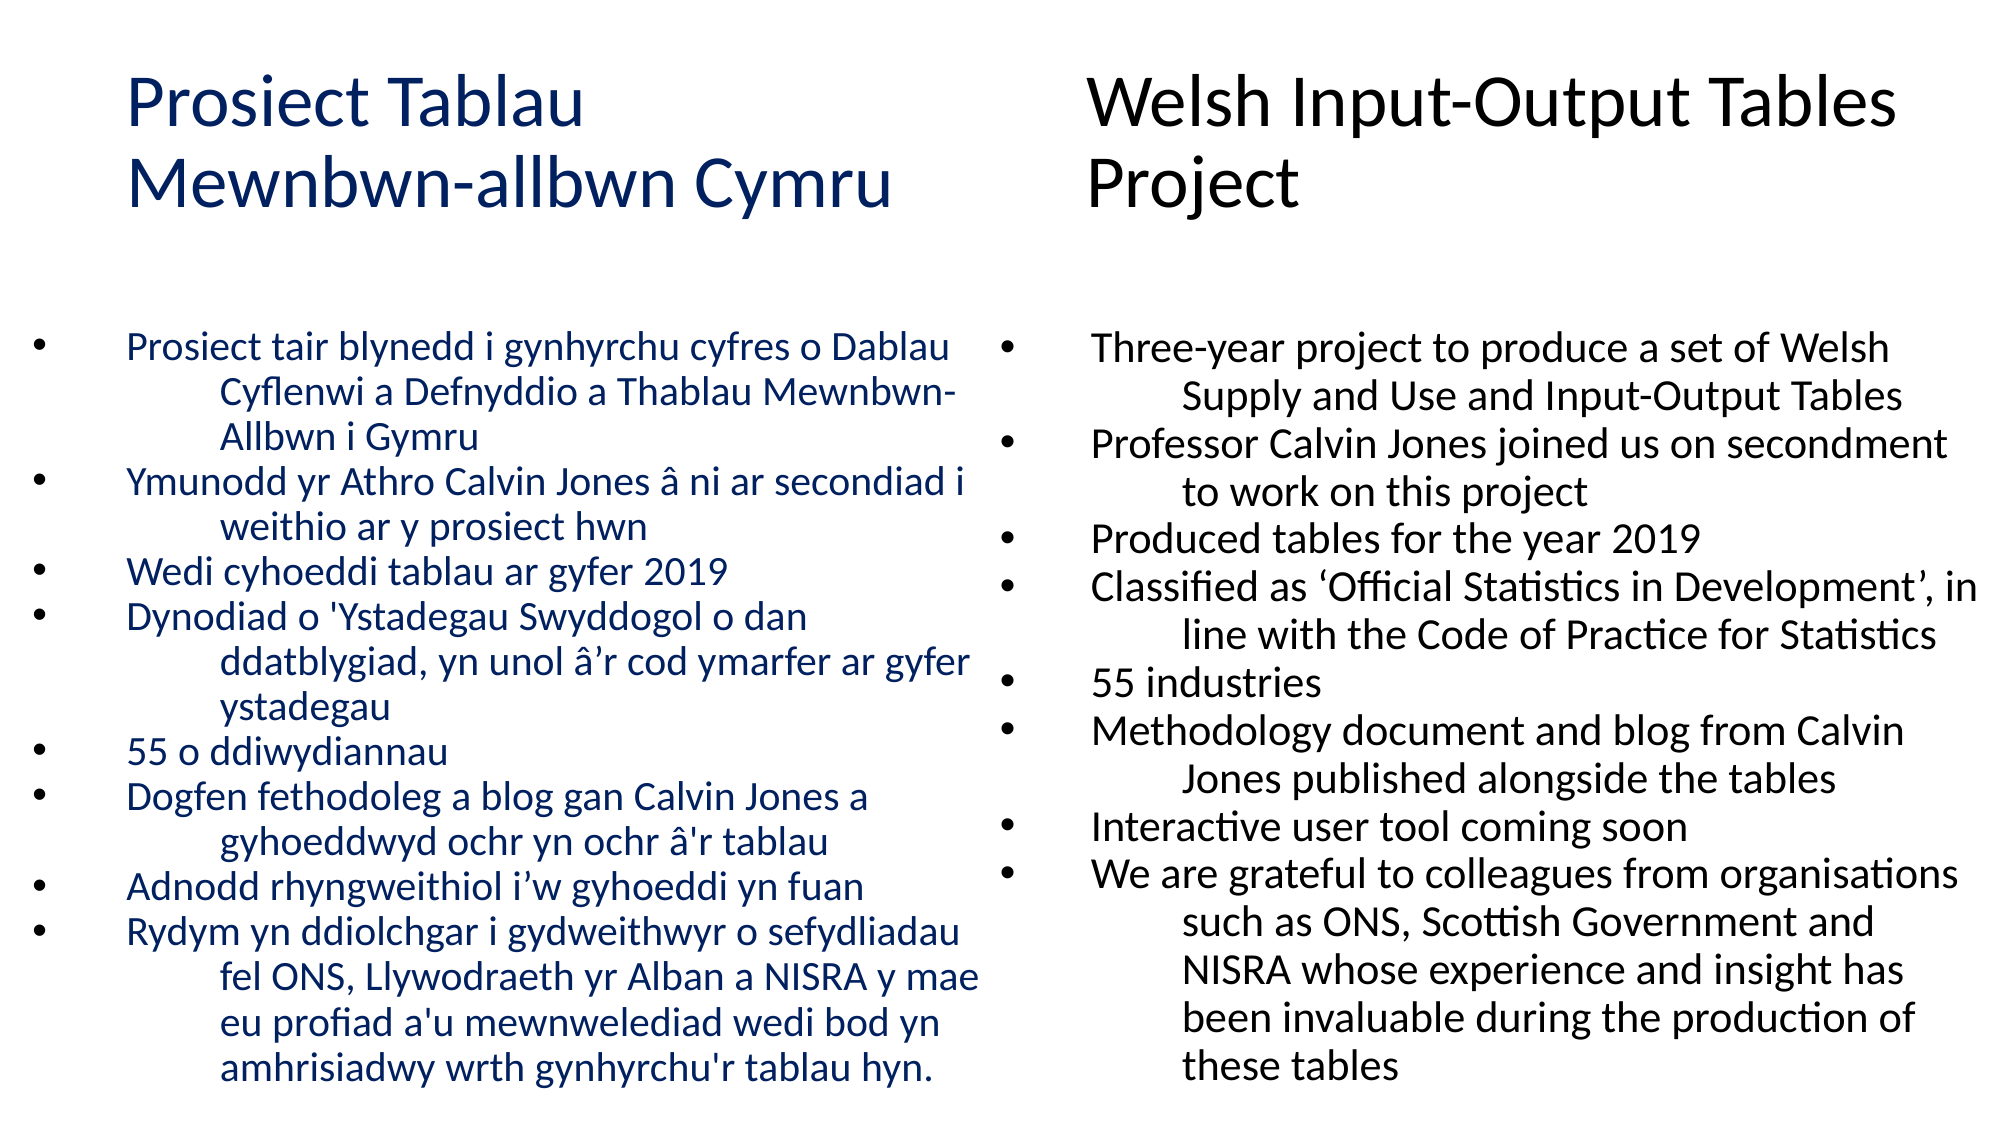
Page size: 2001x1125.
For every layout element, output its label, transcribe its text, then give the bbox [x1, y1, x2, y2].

title Welsh Input-Output Tables Project [1086, 49, 2000, 237]
text_box Prosiect Tablau Mewnbwn-allbwn Cymru [126, 49, 914, 237]
list Prosiect tair blynedd i gynhyrchu cyfres o Dablau Cyflenwi a Defnyddio a Thablau Mewnbwn-Allbwn i Gymru Ymunodd yr Athro Calvin Jones â ni ar secondiad i weithio ar y prosiect hwn Wedi cyhoeddi tablau ar gyfer 2019 Dynodiad o 'Ystadegau Swyddogol o dan ddatblygiad, yn unol â’r cod ymarfer ar gyfer ystadegau 55 o ddiwydiannau Dogfen fethodoleg a blog gan Calvin Jones a gyhoeddwyd ochr yn ochr â'r tablau Adnodd rhyngweithiol i’w gyhoeddi yn fuan Rydym yn ddiolchgar i gydweithwyr o sefydliadau fel ONS, Llywodraeth yr Alban a NISRA y mae eu profiad a'u mewnwelediad wedi bod yn amhrisiadwy wrth gynhyrchu'r tablau hyn. [32, 311, 1000, 1103]
list Three-year project to produce a set of Welsh Supply and Use and Input-Output Tables Professor Calvin Jones joined us on secondment to work on this project Produced tables for the year 2019 Classified as ‘Official Statistics in Development’, in line with the Code of Practice for Statistics 55 industries Methodology document and blog from Calvin Jones published alongside the tables Interactive user tool coming soon We are grateful to colleagues from organisations such as ONS, Scottish Government and NISRA whose experience and insight has been invaluable during the production of these tables [1000, 311, 1989, 1103]
